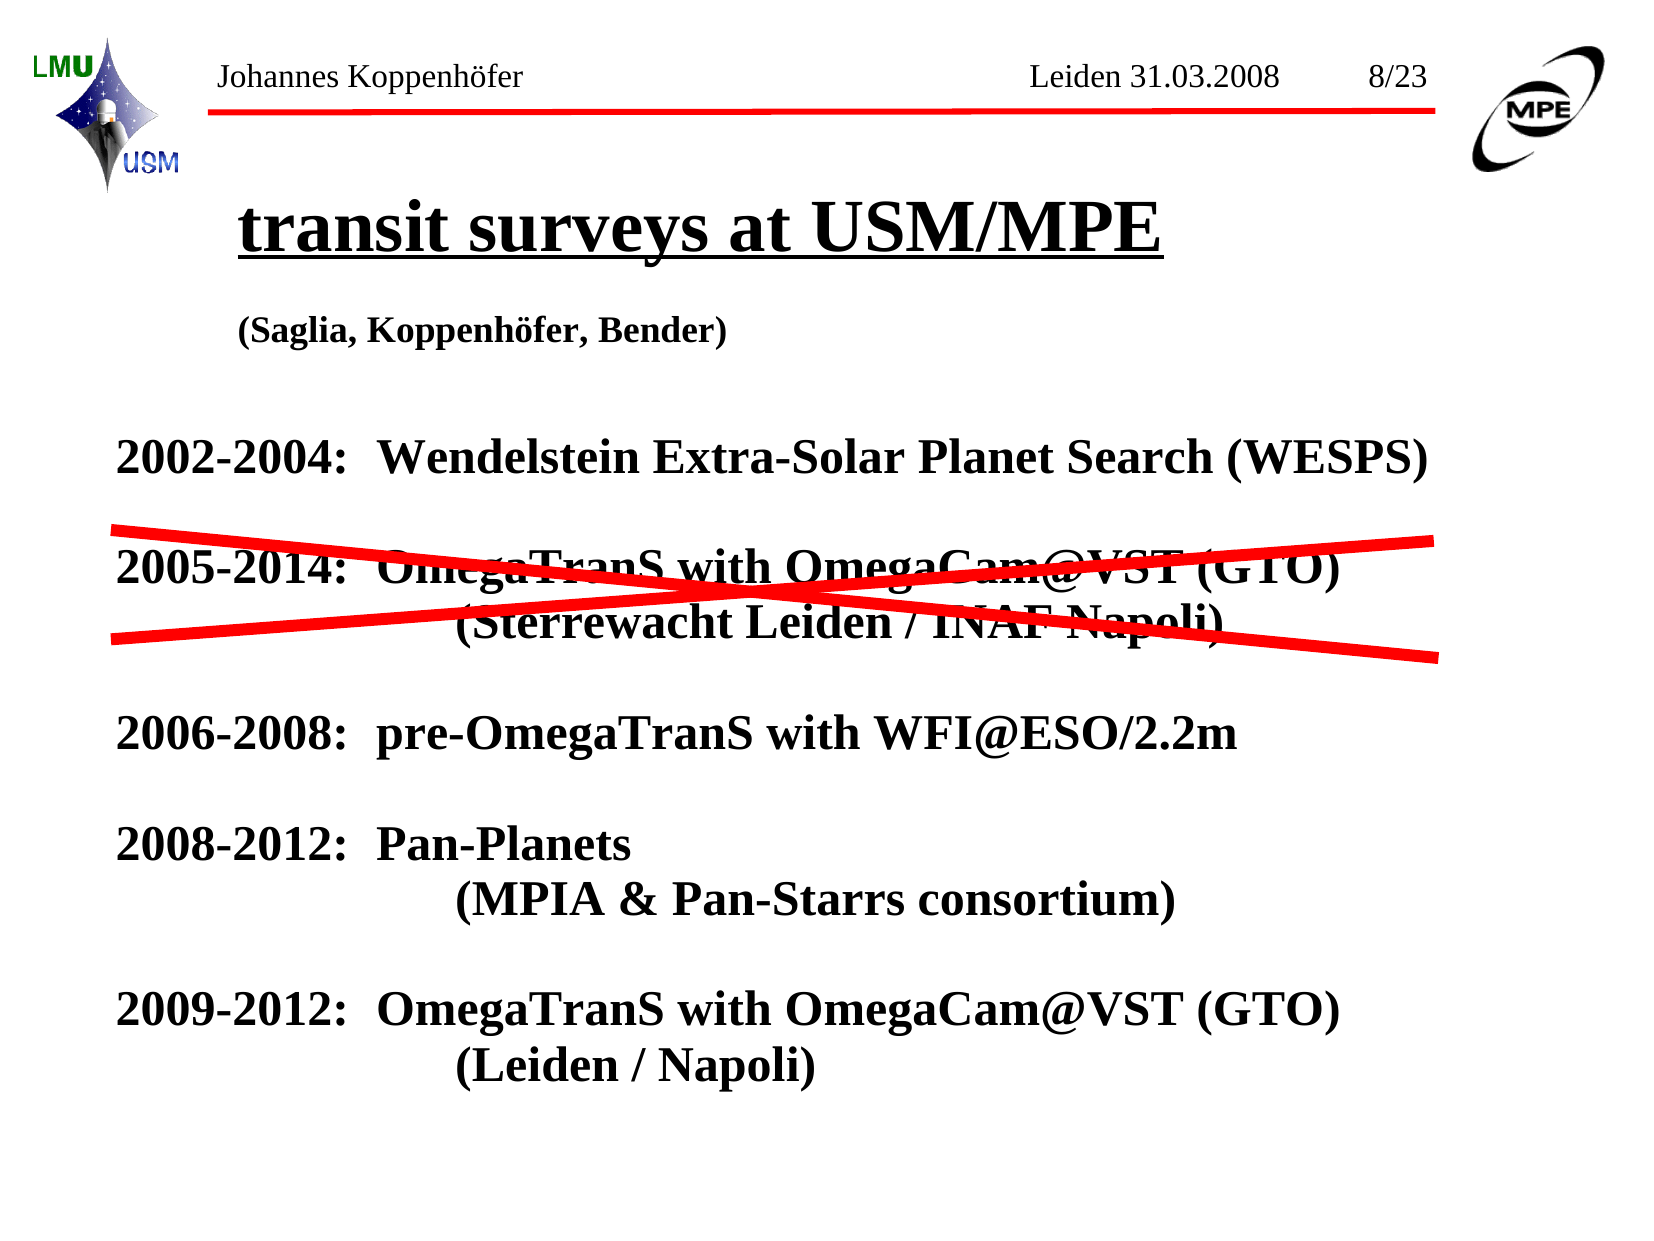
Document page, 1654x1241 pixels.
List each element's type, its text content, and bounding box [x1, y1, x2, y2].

text_box 8/23 [1368, 57, 1434, 95]
text_box transit surveys at USM/MPE (Saglia, Koppenhöfer, Bender) [237, 184, 1165, 351]
text_box Leiden 31.03.2008 [1029, 57, 1342, 95]
text_box 2002-2004: Wendelstein Extra-Solar Planet Search (WESPS) 2005-2014: OmegaTranS with OmegaCam@VST (GTO) (Sterrewacht Leiden / INAF Napoli) 2006-2008: pre-OmegaTranS with WFI@ESO/2.2m 2008-2012: Pan-Planets (MPIA & Pan-Starrs consortium) 2009-2012: OmegaTranS with OmegaCam@VST (GTO) (Leiden / Napoli) [80, 428, 1505, 1241]
picture [32, 35, 182, 194]
picture [1472, 46, 1605, 172]
text_box Johannes Koppenhöfer [217, 57, 525, 95]
